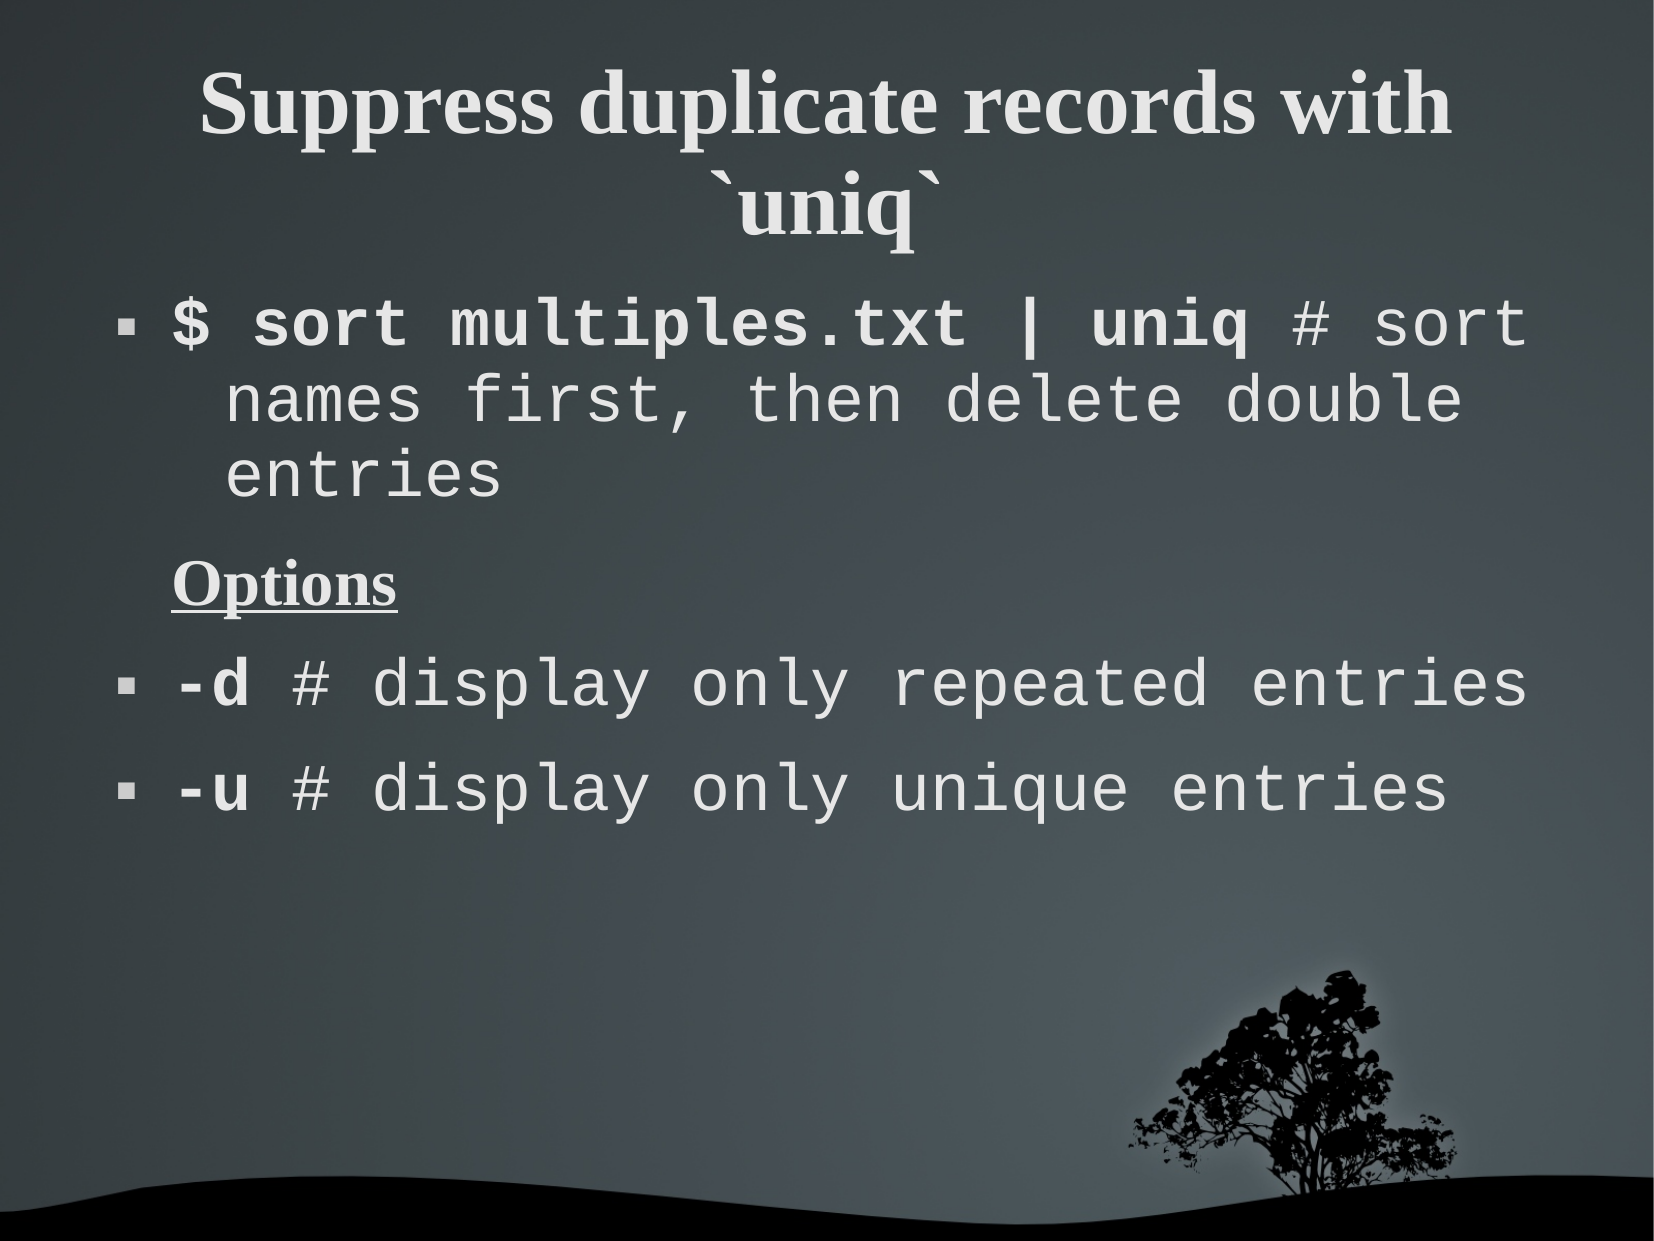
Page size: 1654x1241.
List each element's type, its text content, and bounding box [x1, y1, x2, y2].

list $ sort multiples.txt | uniq # sort names first, then delete double entries Options -d # display only repeated entries -u # display only unique entries [82, 290, 1571, 1109]
picture [0, 0, 1654, 1241]
title Suppress duplicate records with `uniq` [82, 33, 1571, 273]
